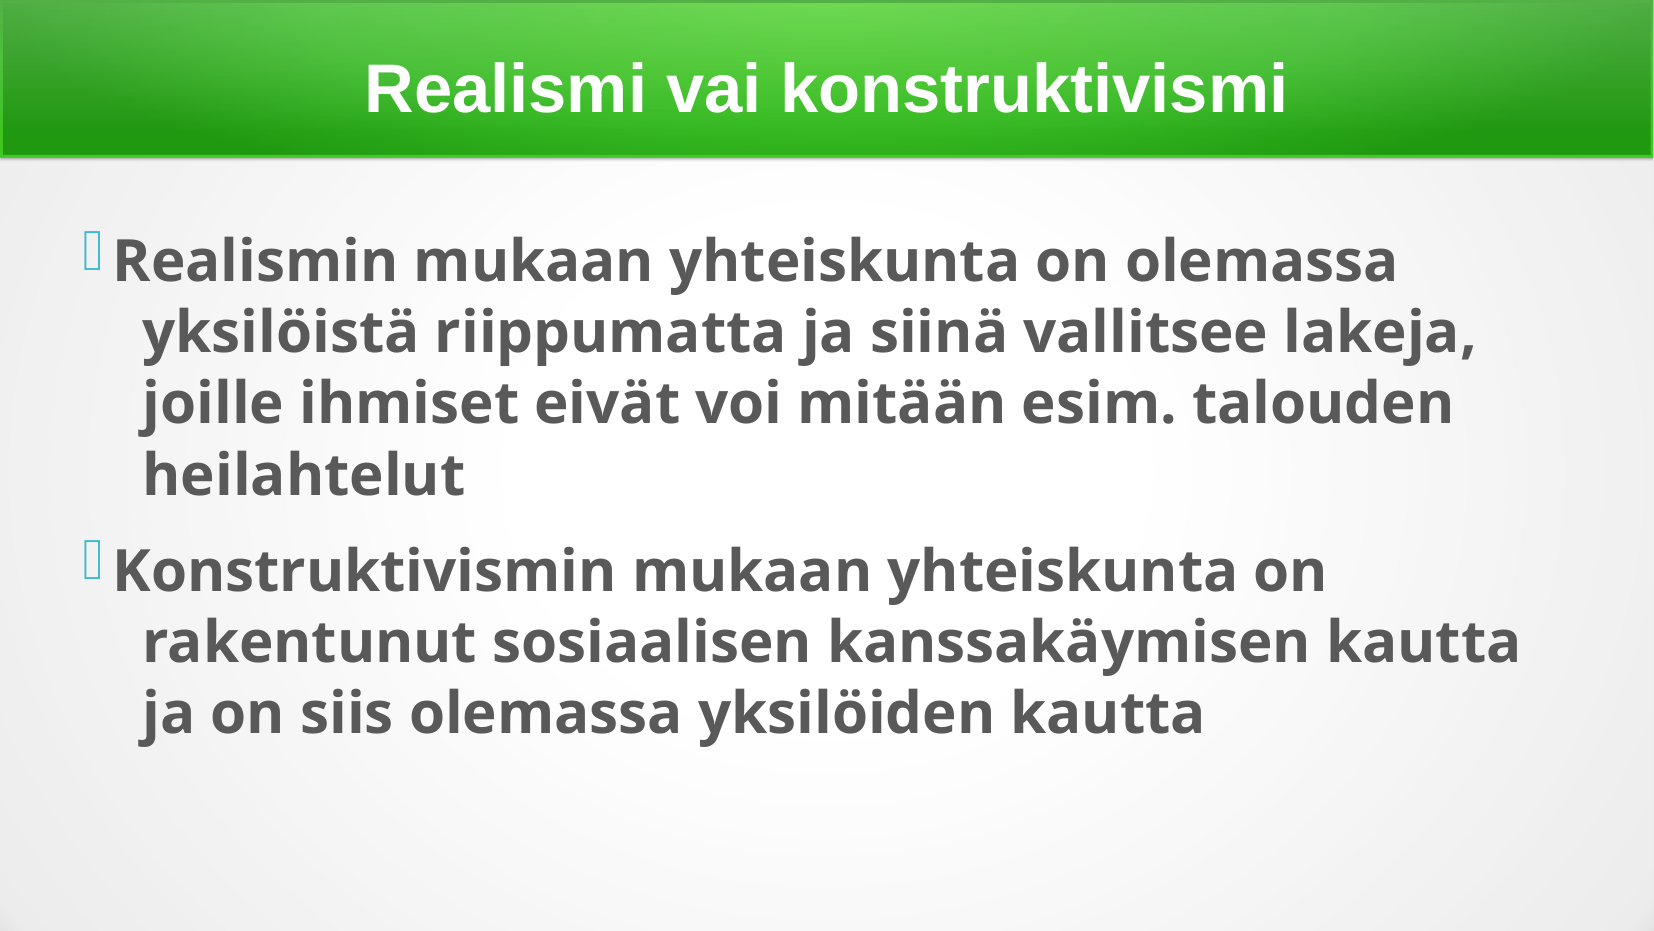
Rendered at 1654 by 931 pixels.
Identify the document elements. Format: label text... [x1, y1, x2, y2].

list Realismin mukaan yhteiskunta on olemassa yksilöistä riippumatta ja siinä vallitsee lakeja, joille ihmiset eivät voi mitään esim. talouden heilahtelut Konstruktivismin mukaan yhteiskunta on rakentunut sosiaalisen kanssakäymisen kautta ja on siis olemassa yksilöiden kautta [82, 224, 1571, 764]
title Realismi vai konstruktivismi [82, 35, 1571, 142]
